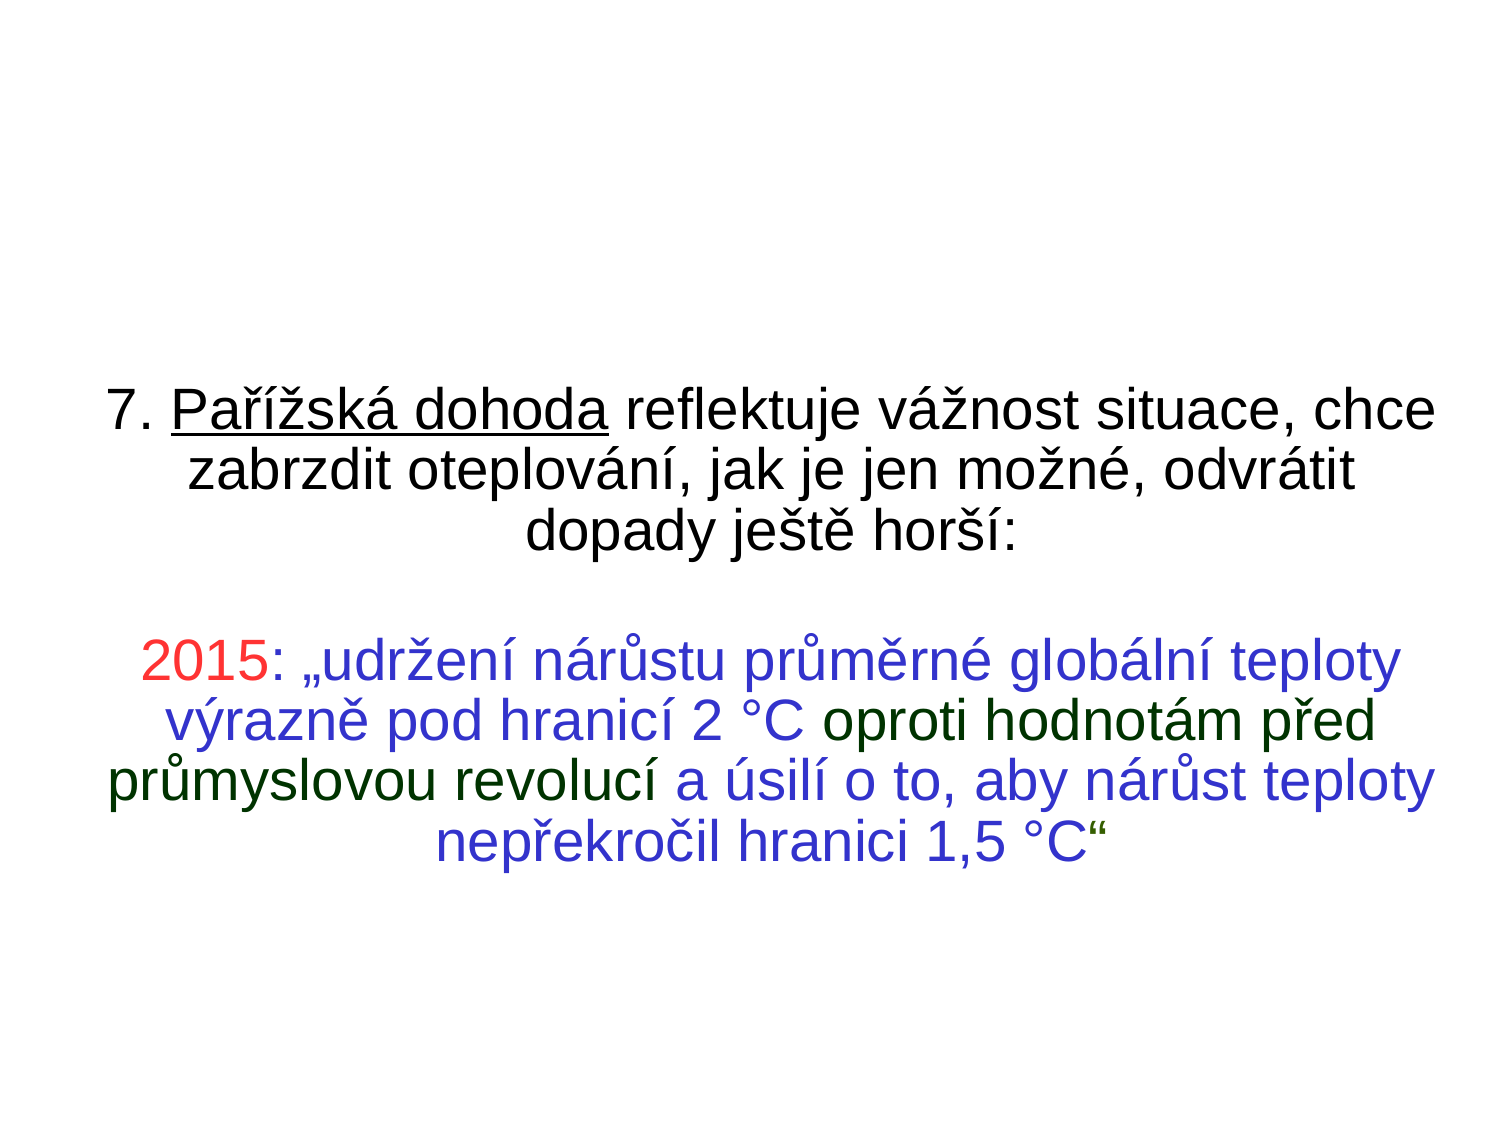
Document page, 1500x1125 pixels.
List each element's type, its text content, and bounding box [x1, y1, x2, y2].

title 7. Pařížská dohoda reflektuje vážnost situace, chce zabrzdit oteplování, jak je jen možné, odvrátit dopady ještě horší: 2015: „udržení nárůstu průměrné globální teploty výrazně pod hranicí 2 °C oproti hodnotám před průmyslovou revolucí a úsilí o to, aby nárůst teploty nepřekročil hranici 1,5 °C“ [97, 36, 1447, 1125]
